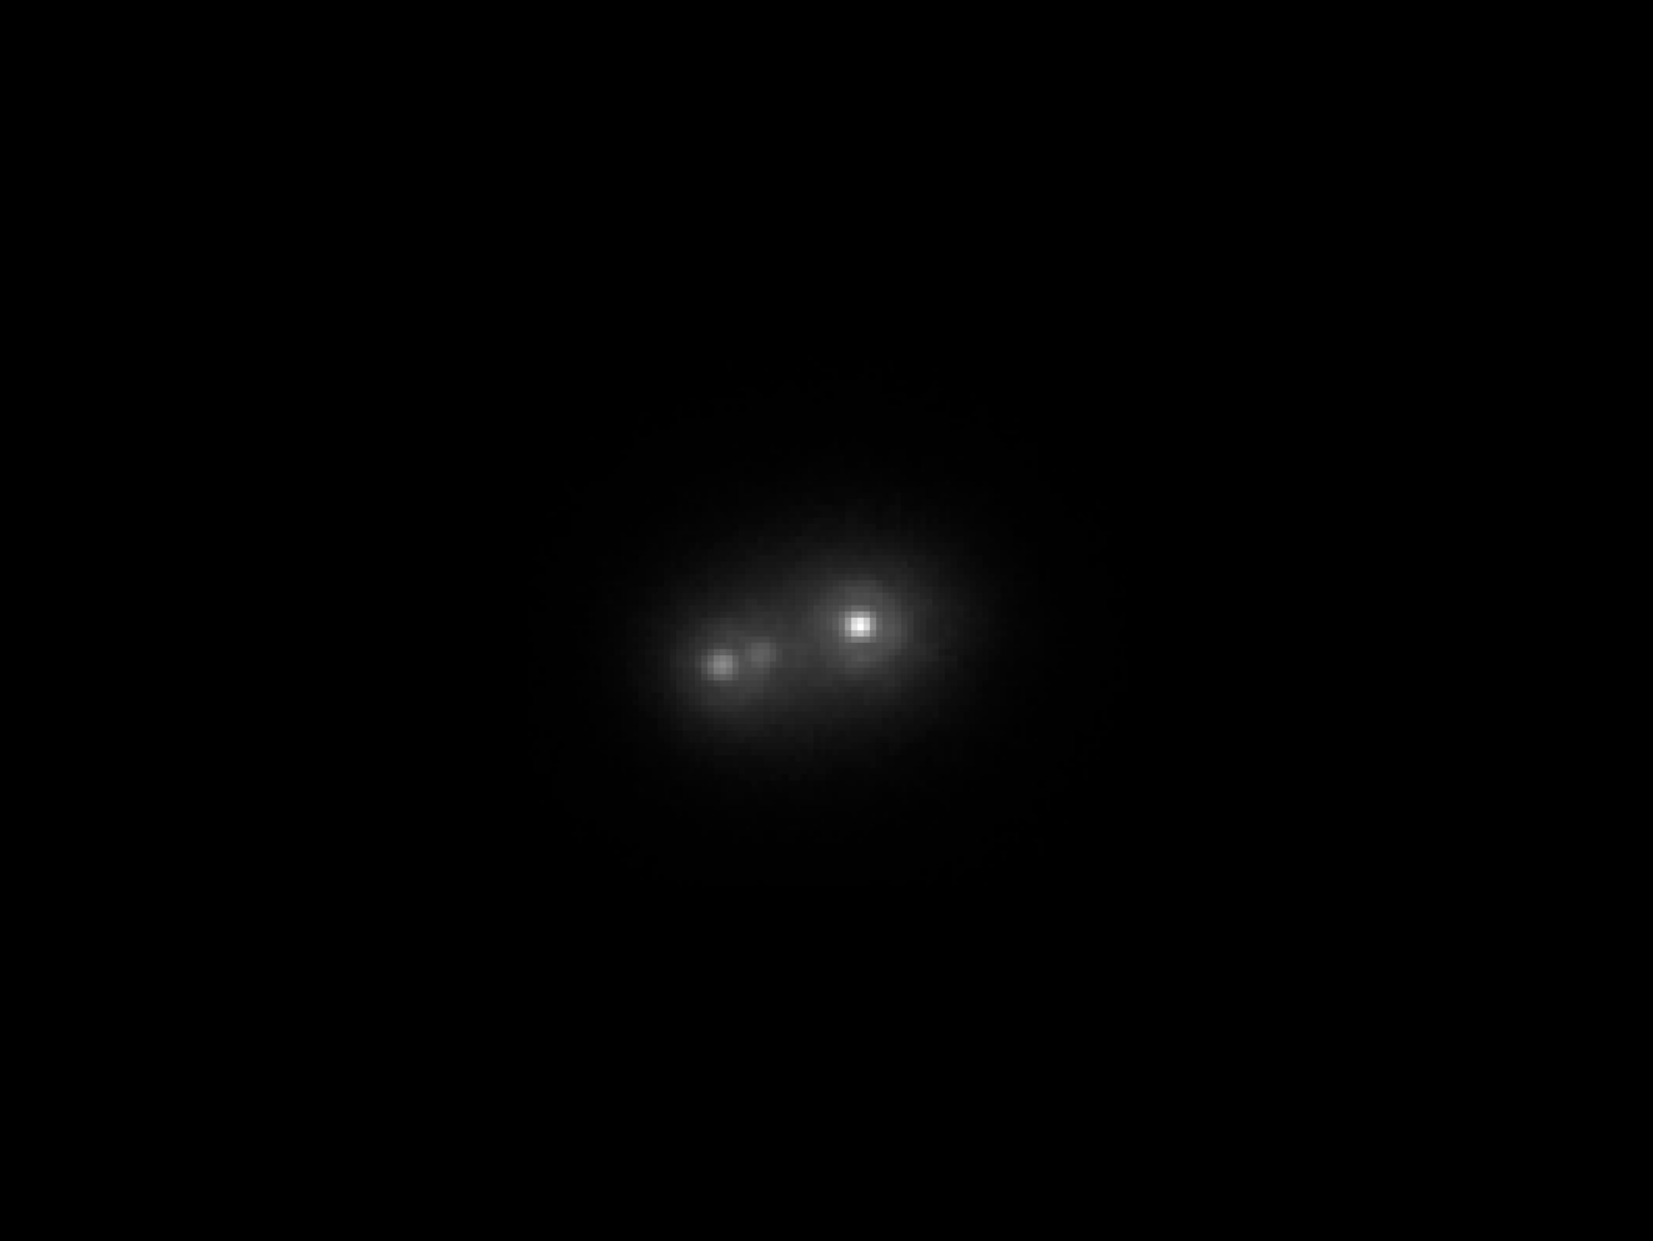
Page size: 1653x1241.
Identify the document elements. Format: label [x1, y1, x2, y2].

picture [528, 350, 1128, 886]
